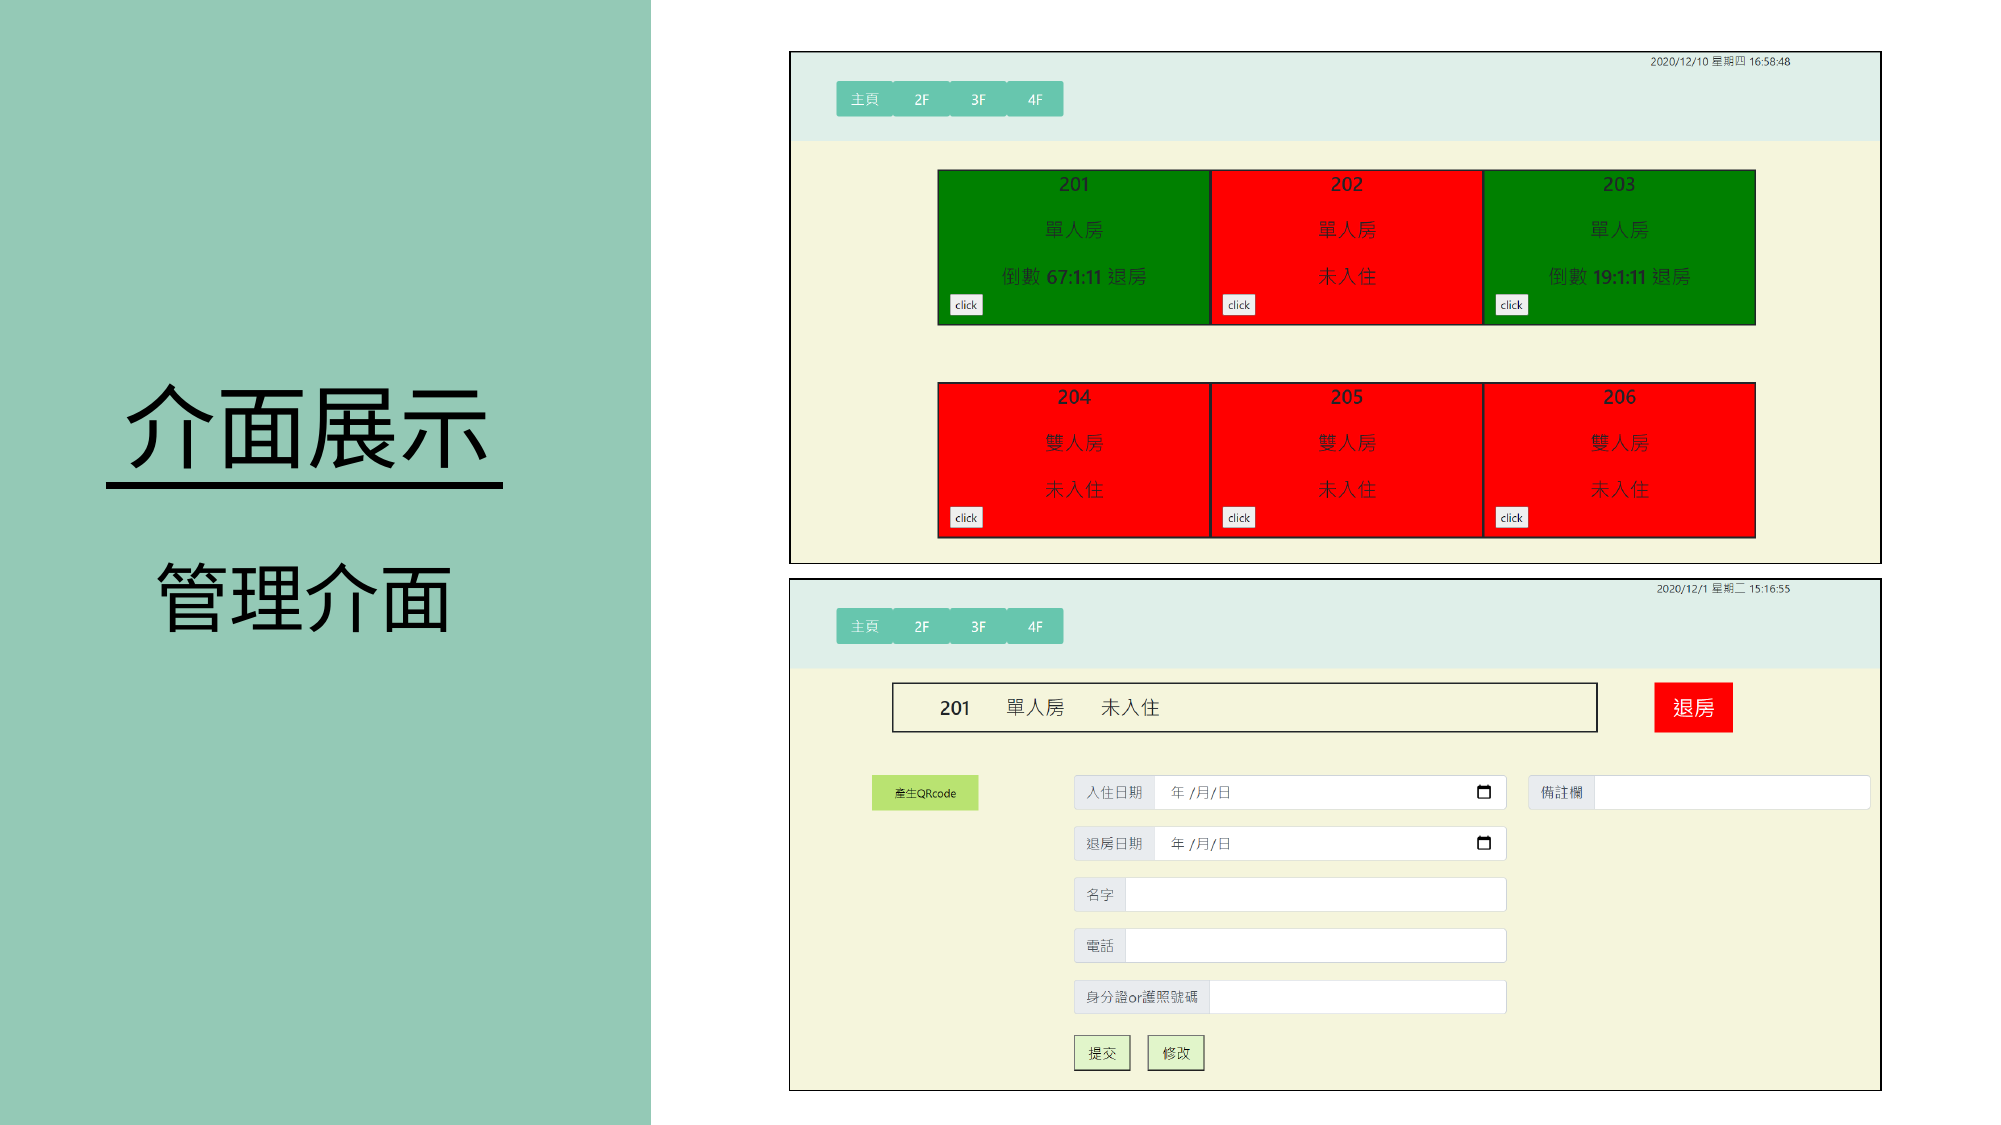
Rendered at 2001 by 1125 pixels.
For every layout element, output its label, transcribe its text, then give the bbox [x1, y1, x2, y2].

text_box [0, 0, 651, 1125]
picture [790, 579, 1881, 1090]
text_box 介面展示 [71, 362, 545, 489]
picture [790, 52, 1881, 563]
text_box 管理介面 [105, 543, 504, 650]
